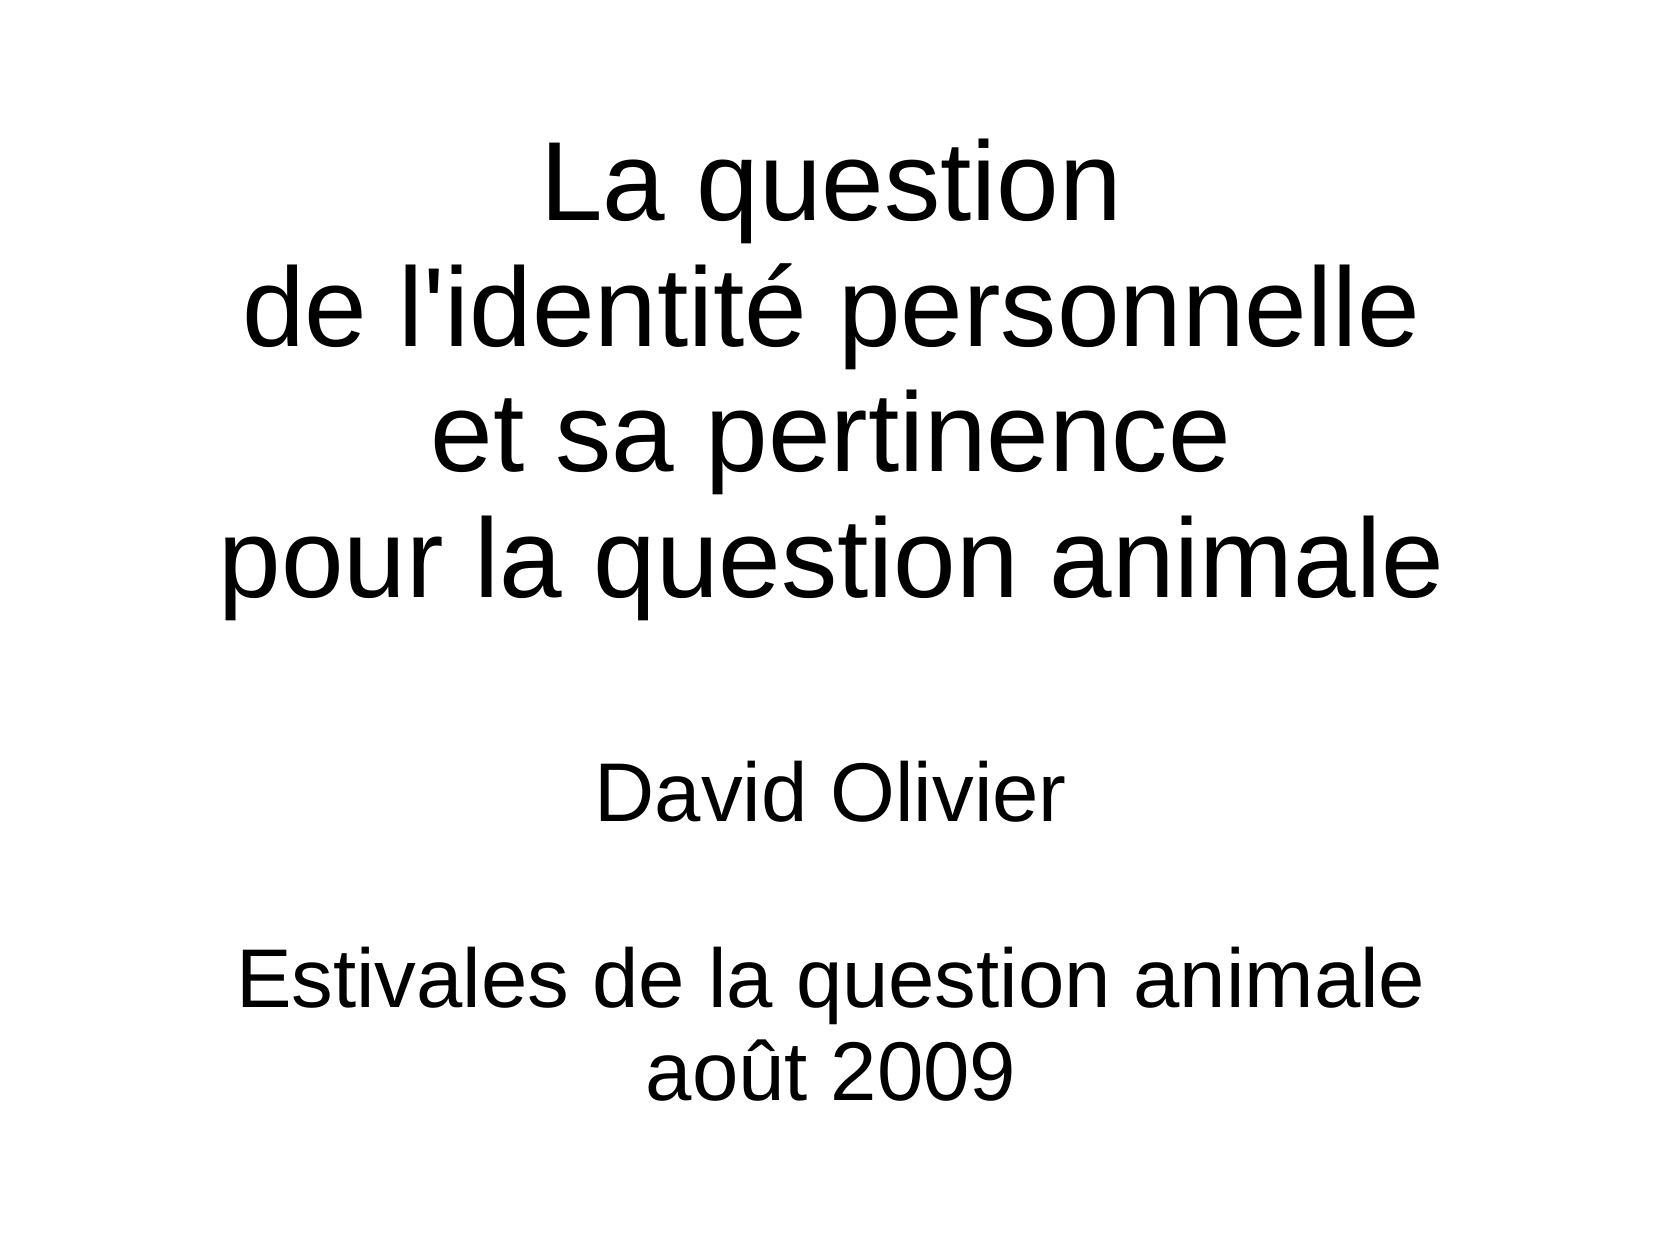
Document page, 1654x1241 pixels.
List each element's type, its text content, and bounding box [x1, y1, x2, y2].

title La question de l'identité personnelle et sa pertinence pour la question animale David Olivier Estivales de la question animale août 2009 [86, 112, 1576, 1126]
